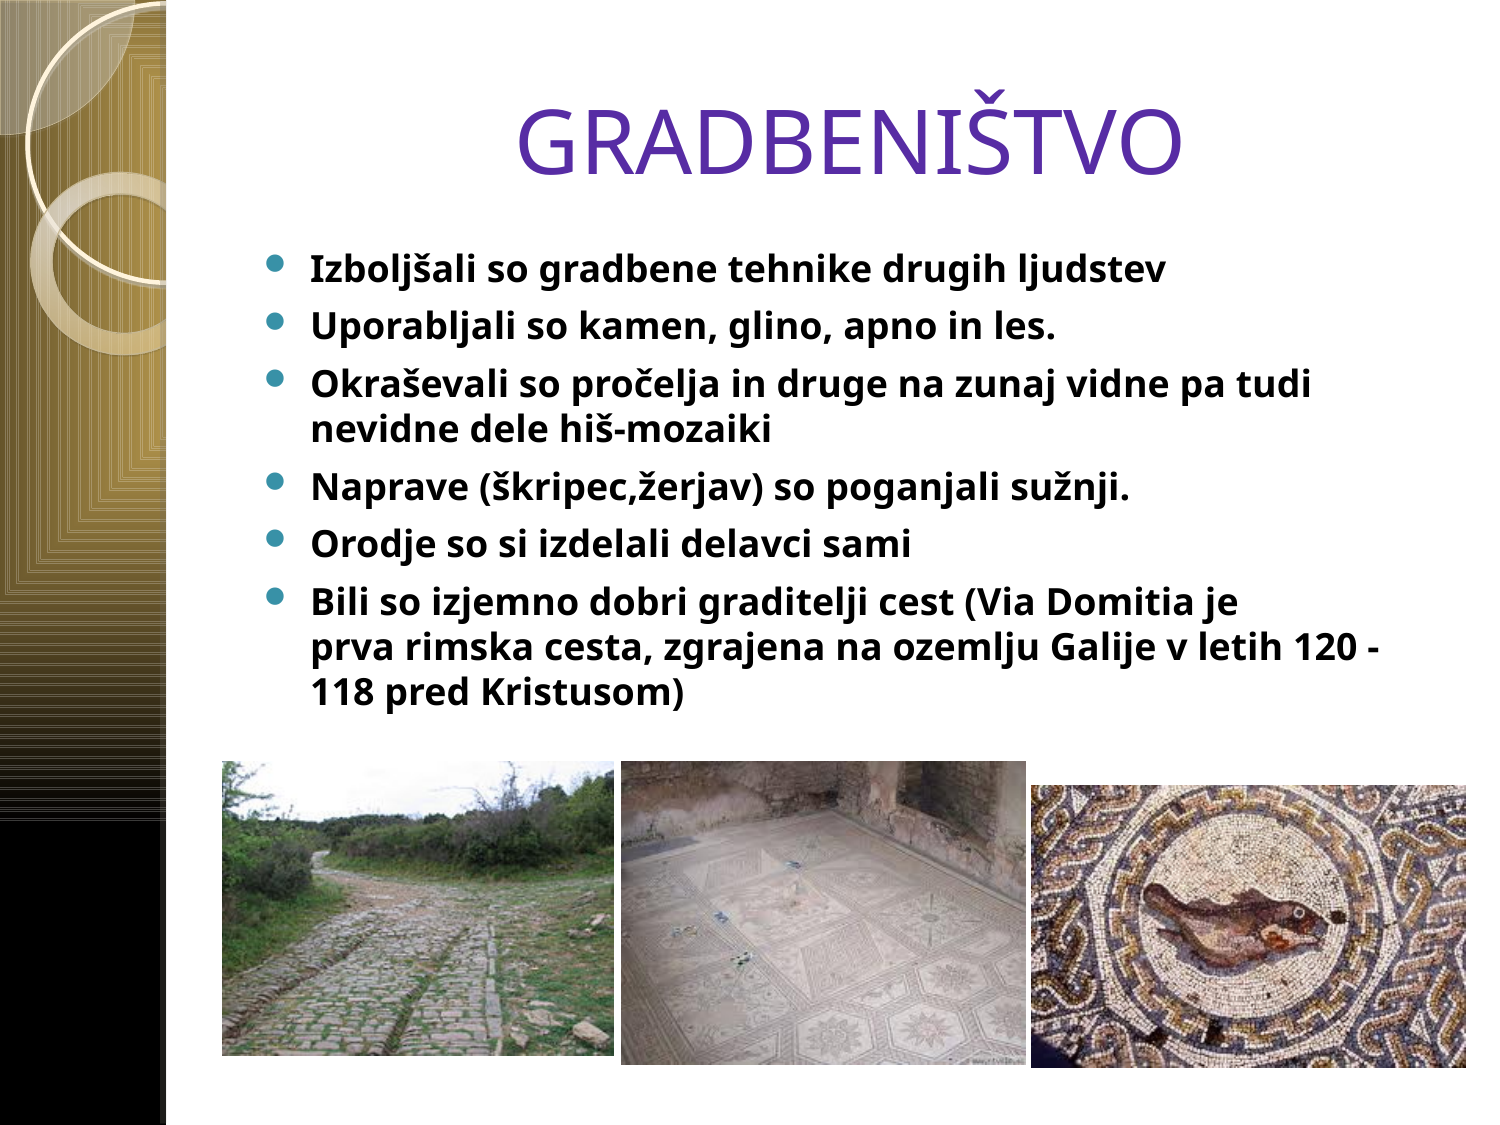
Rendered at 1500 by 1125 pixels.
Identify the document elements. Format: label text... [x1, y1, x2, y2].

title GRADBENIŠTVO [235, 45, 1466, 233]
picture [222, 761, 614, 1056]
list Izboljšali so gradbene tehnike drugih ljudstev Uporabljali so kamen, glino, apno in les. Okraševali so pročelja in druge na zunaj vidne pa tudi nevidne dele hiš-mozaiki Naprave (škripec,žerjav) so poganjali sužnji. Orodje so si izdelali delavci sami Bili so izjemno dobri graditelji cest (Via Domitia je prva rimska cesta, zgrajena na ozemlju Galije v letih 120 - 118 pred Kristusom) [235, 237, 1466, 1025]
picture [1031, 785, 1466, 1068]
picture [621, 761, 1026, 1065]
